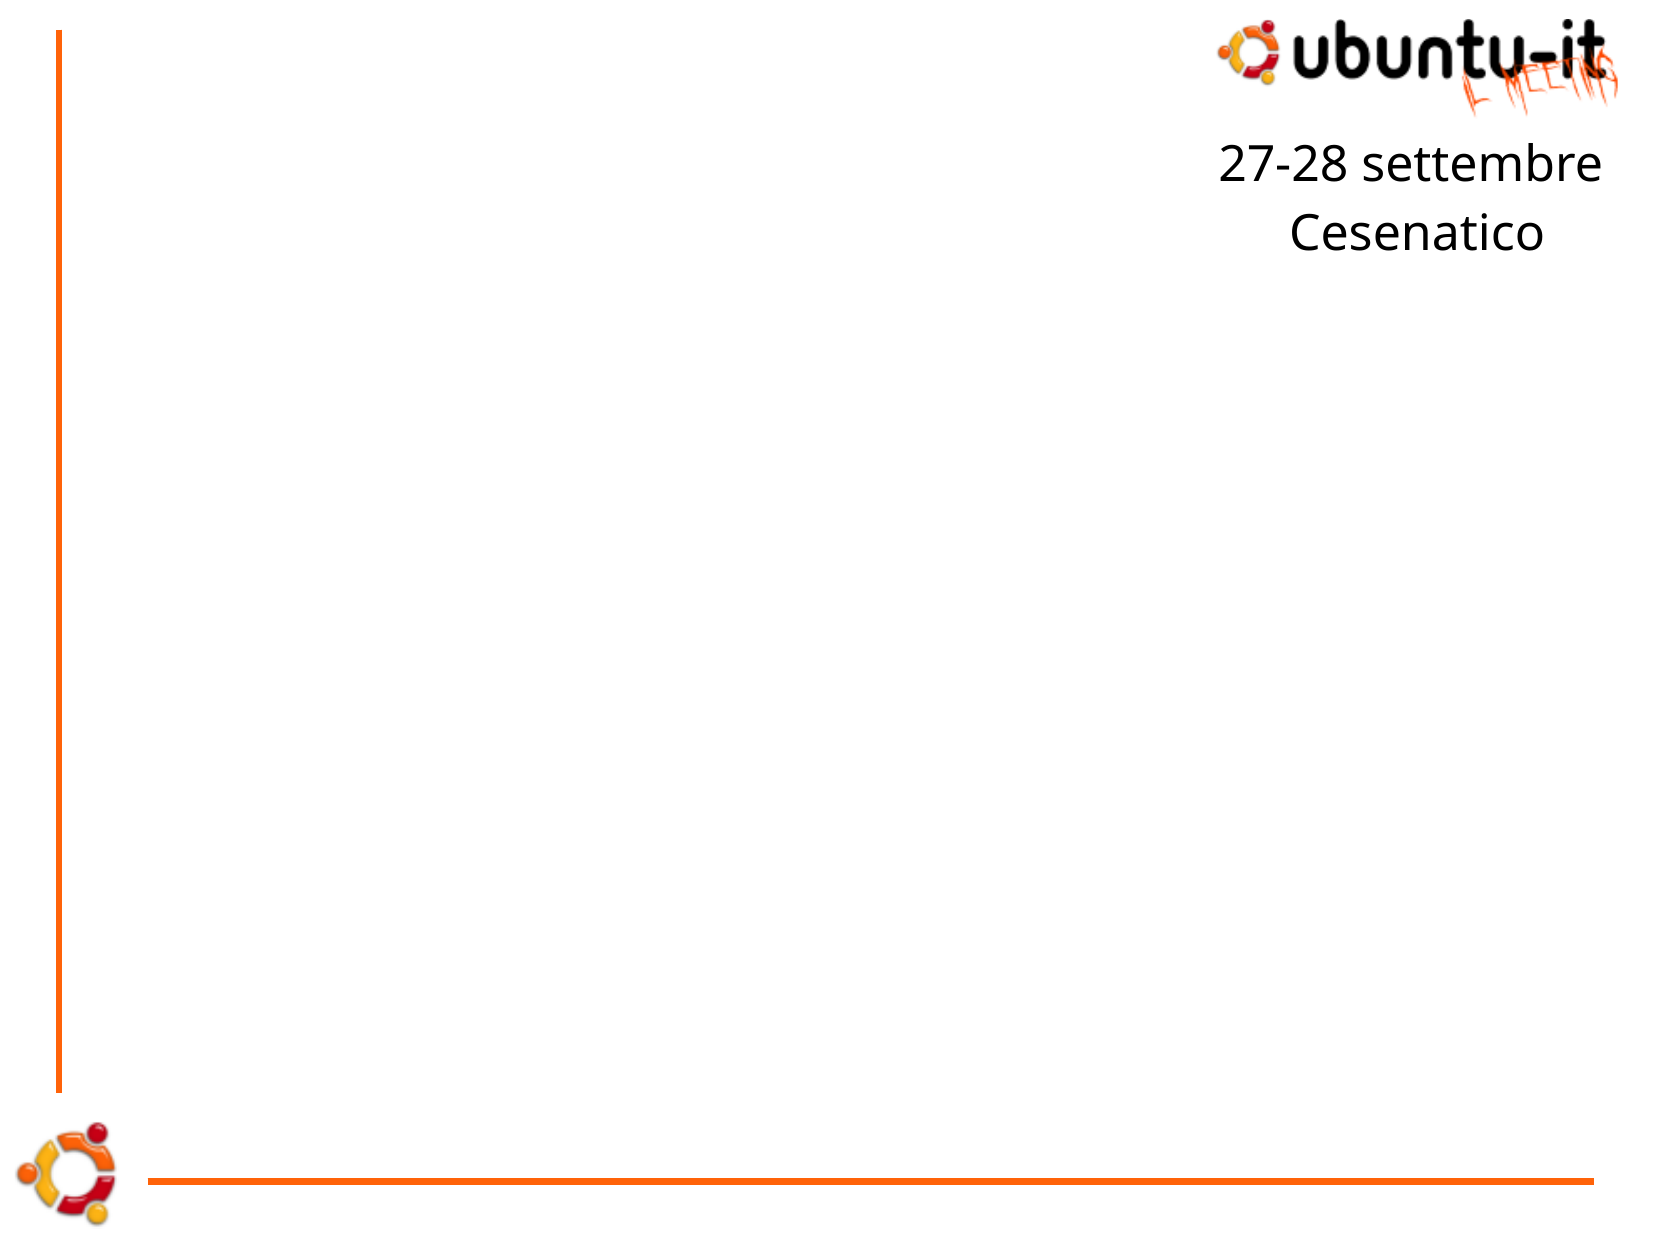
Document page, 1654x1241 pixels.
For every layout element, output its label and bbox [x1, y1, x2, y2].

picture [14, 1121, 119, 1229]
picture [1210, 19, 1628, 119]
